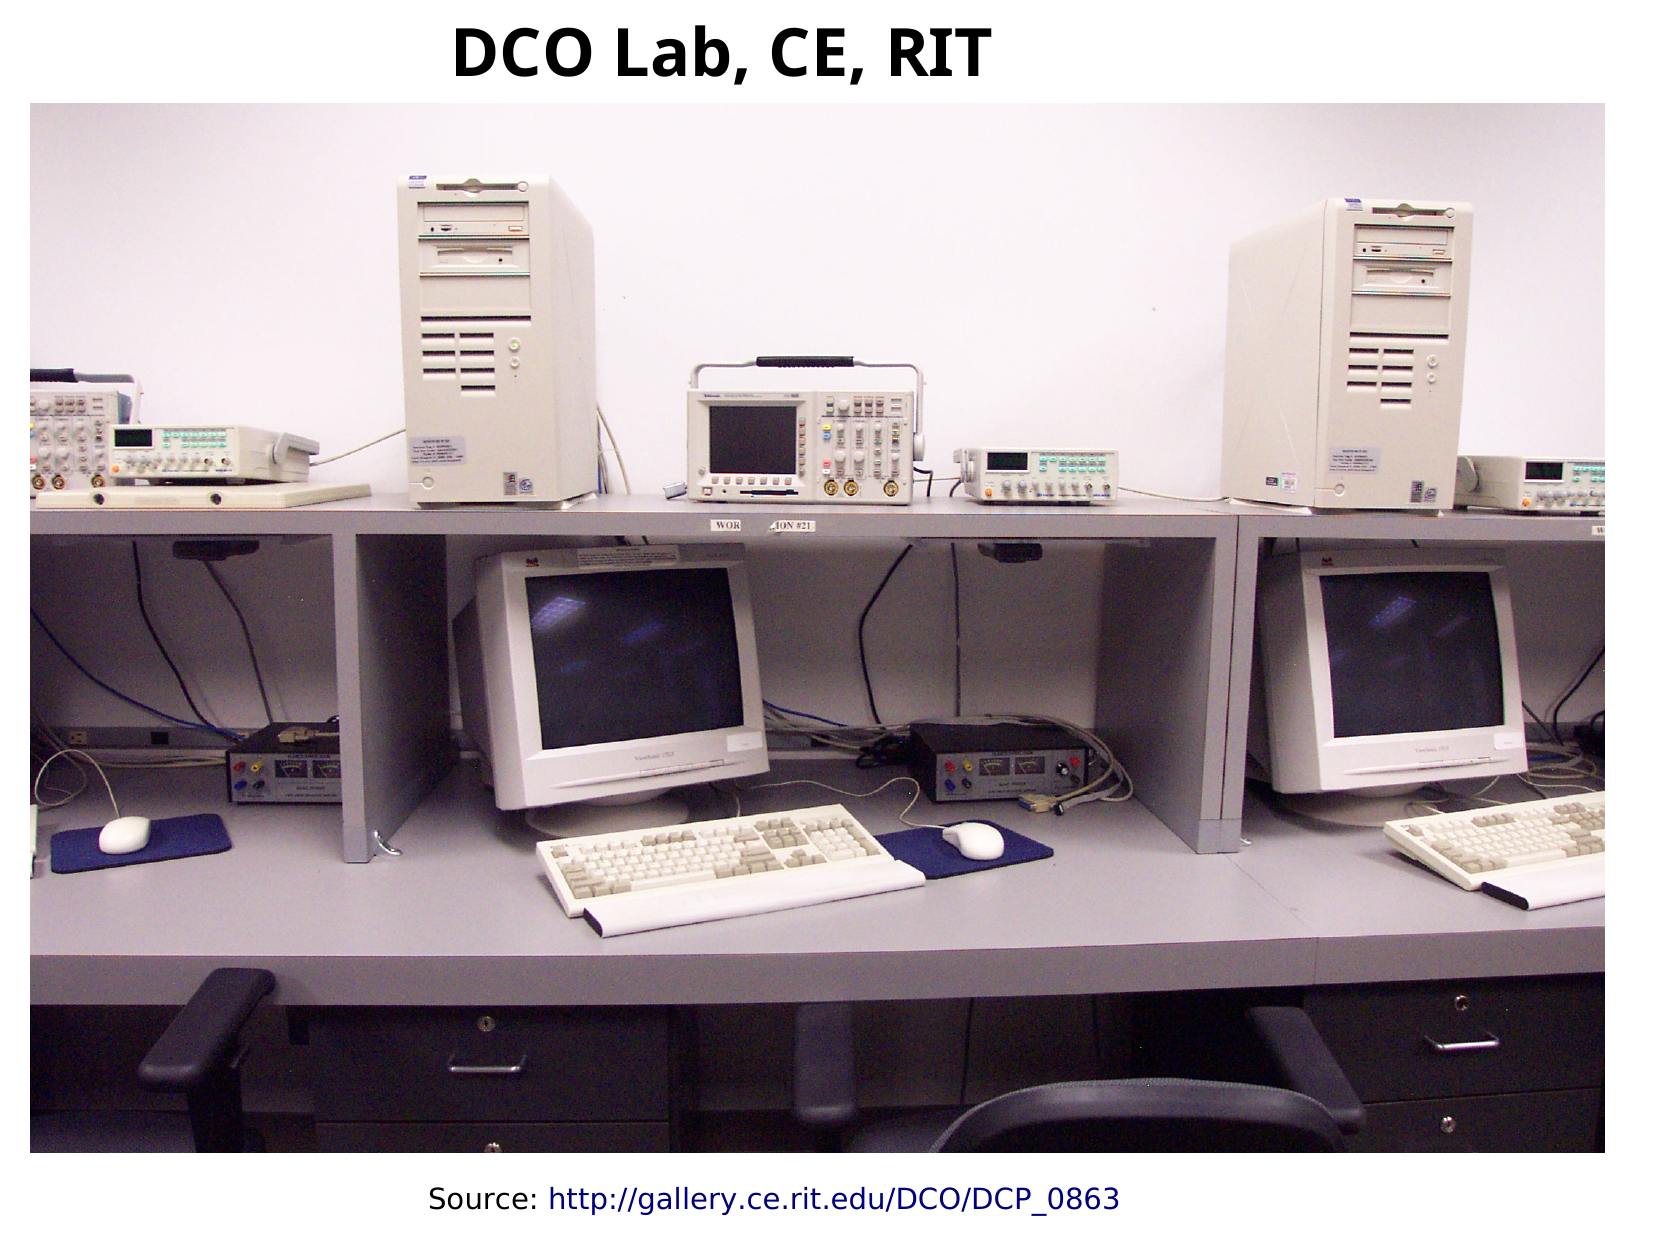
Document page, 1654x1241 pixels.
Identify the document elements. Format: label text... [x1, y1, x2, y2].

text_box DCO Lab, CE, RIT [450, 5, 1227, 103]
text_box Source: http://gallery.ce.rit.edu/DCO/DCP_0863 [428, 1181, 1202, 1220]
picture [30, 103, 1605, 1153]
